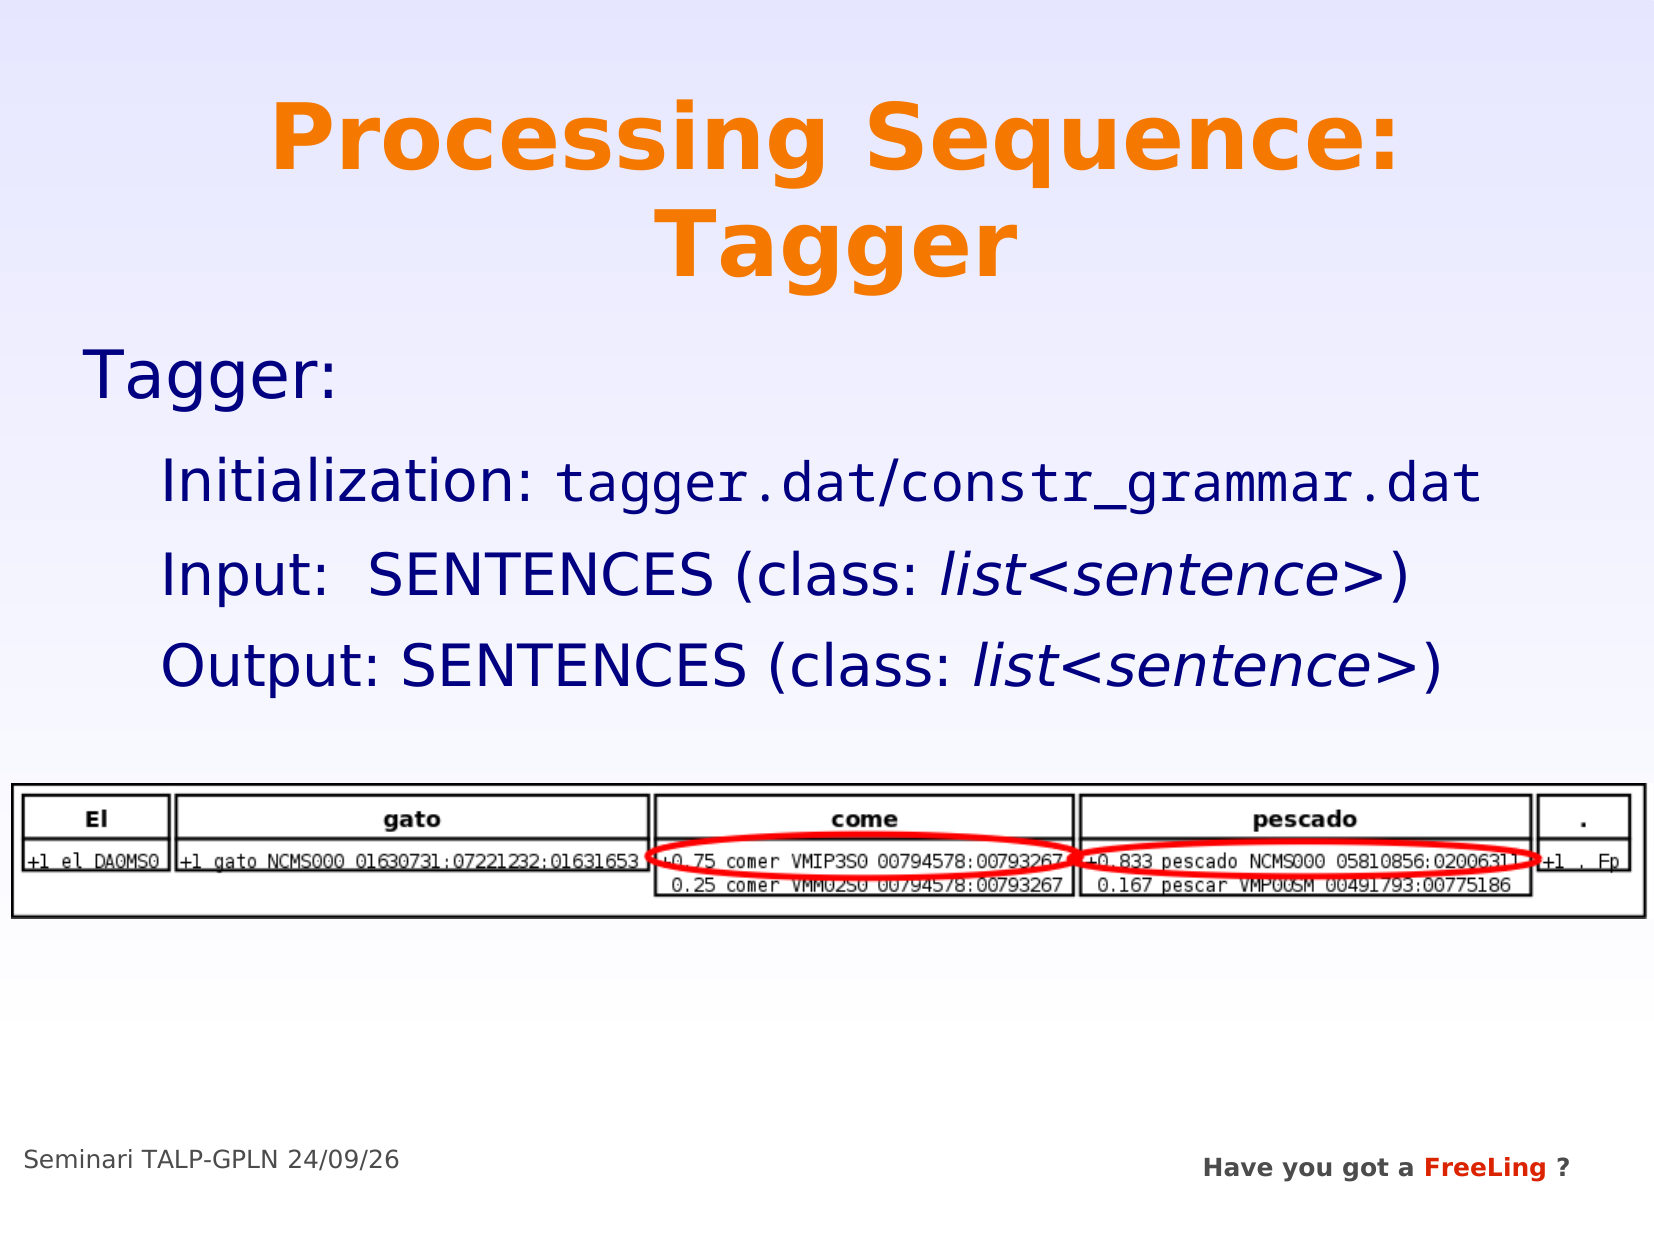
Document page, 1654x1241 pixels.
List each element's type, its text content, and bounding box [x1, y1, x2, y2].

title Processing Sequence: Tagger [92, 84, 1581, 299]
picture [11, 783, 1654, 919]
list Tagger: Initialization: tagger.dat/constr_grammar.dat Input: SENTENCES (class: list<sentence>) Output: SENTENCES (class: list<sentence>) [65, 336, 1609, 770]
